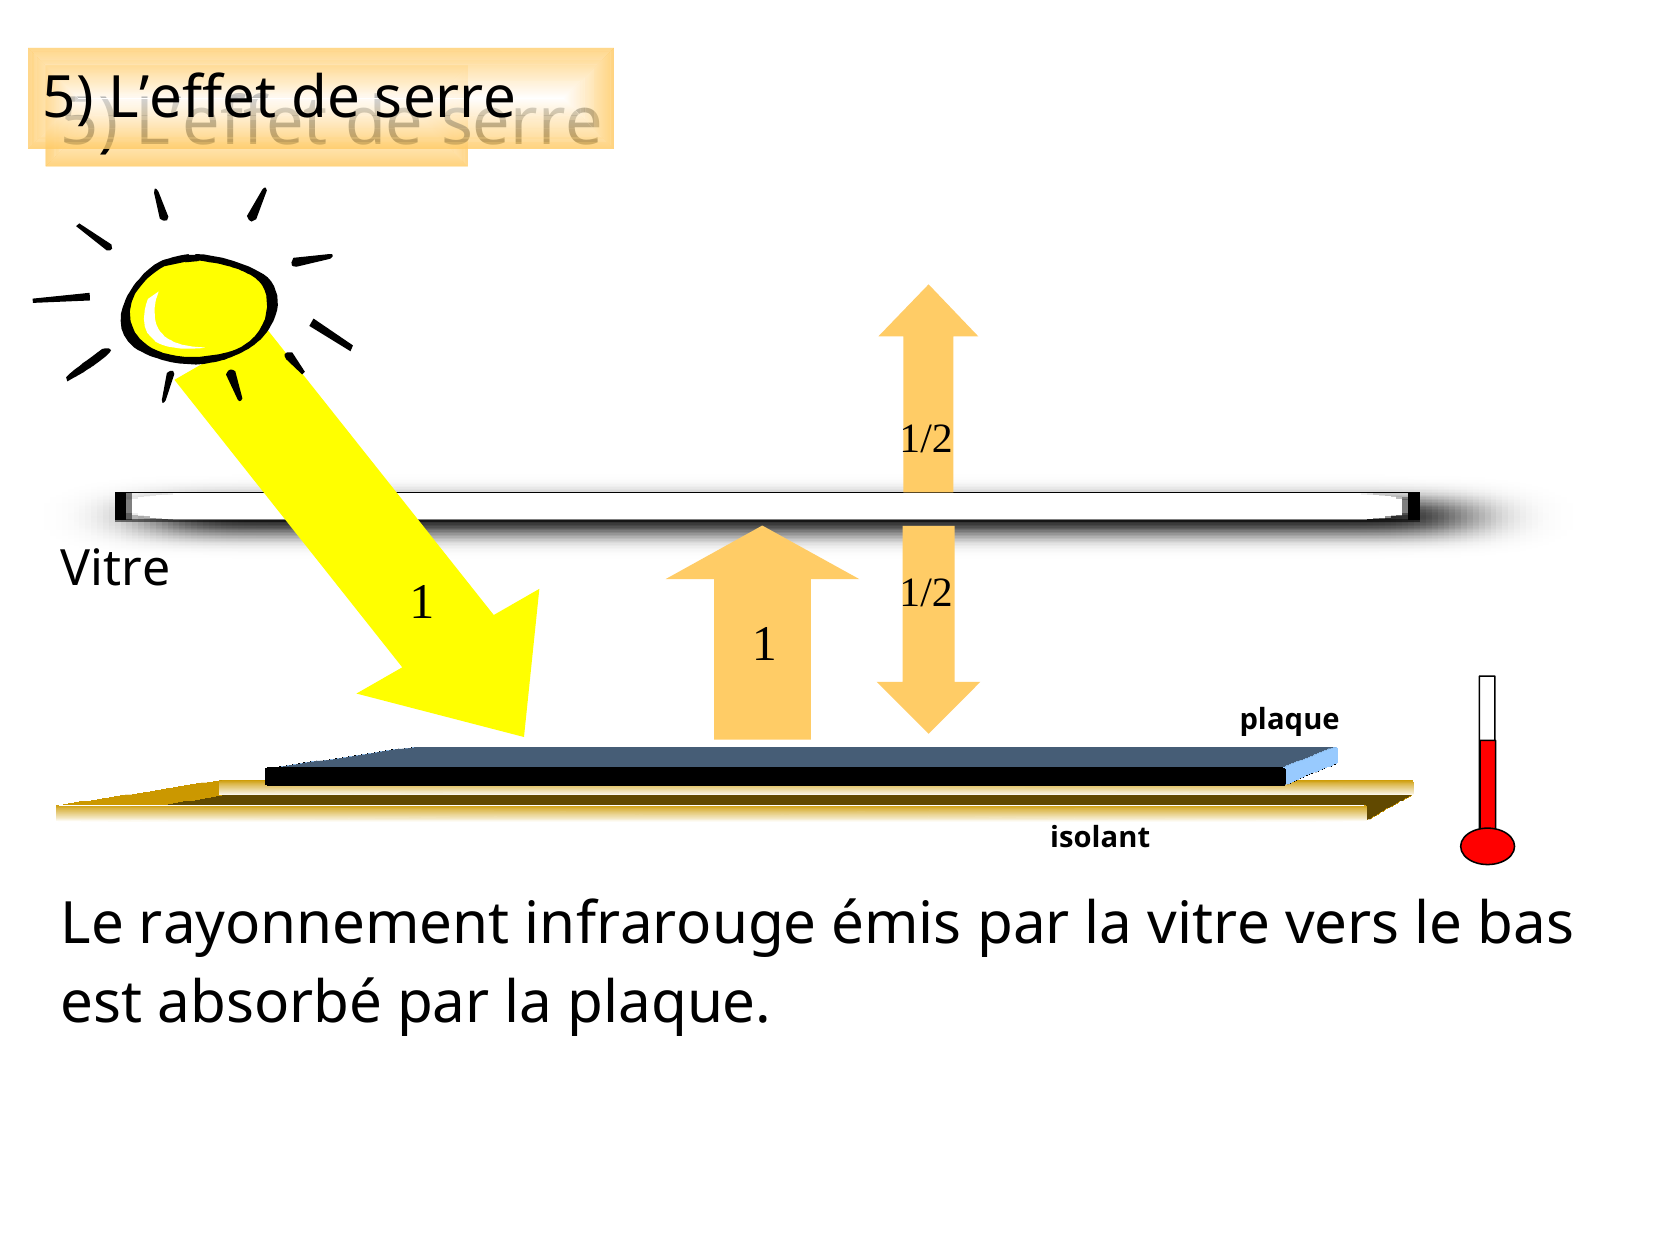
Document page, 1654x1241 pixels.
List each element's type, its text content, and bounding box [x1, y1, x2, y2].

text_box [28, 47, 615, 149]
picture [27, 472, 319, 564]
text_box 1/2 [899, 569, 975, 628]
text_box [903, 474, 954, 493]
text_box [309, 318, 353, 352]
picture [44, 737, 1429, 832]
text_box [66, 348, 112, 382]
text_box [1460, 676, 1515, 865]
text_box [291, 254, 333, 267]
text_box [120, 254, 540, 738]
text_box [246, 187, 267, 222]
text_box [32, 292, 91, 303]
text_box isolant [1035, 808, 1287, 884]
text_box [876, 628, 981, 734]
text_box Le rayonnement infrarouge émis par la vitre vers le bas est absorbé par la plaque. [45, 873, 1597, 1162]
text_box plaque [1224, 690, 1477, 766]
text_box [902, 525, 955, 569]
text_box Vitre [45, 523, 209, 566]
text_box [154, 188, 169, 221]
picture [382, 472, 1591, 564]
text_box [76, 223, 113, 251]
text_box [665, 525, 860, 740]
text_box 5) L’effet de serre [28, 48, 613, 149]
text_box 1 [751, 616, 787, 687]
text_box 1/2 [899, 416, 975, 474]
text_box 5) L’effet de serre [45, 149, 468, 166]
text_box [878, 284, 979, 416]
text_box 1 [409, 575, 445, 645]
